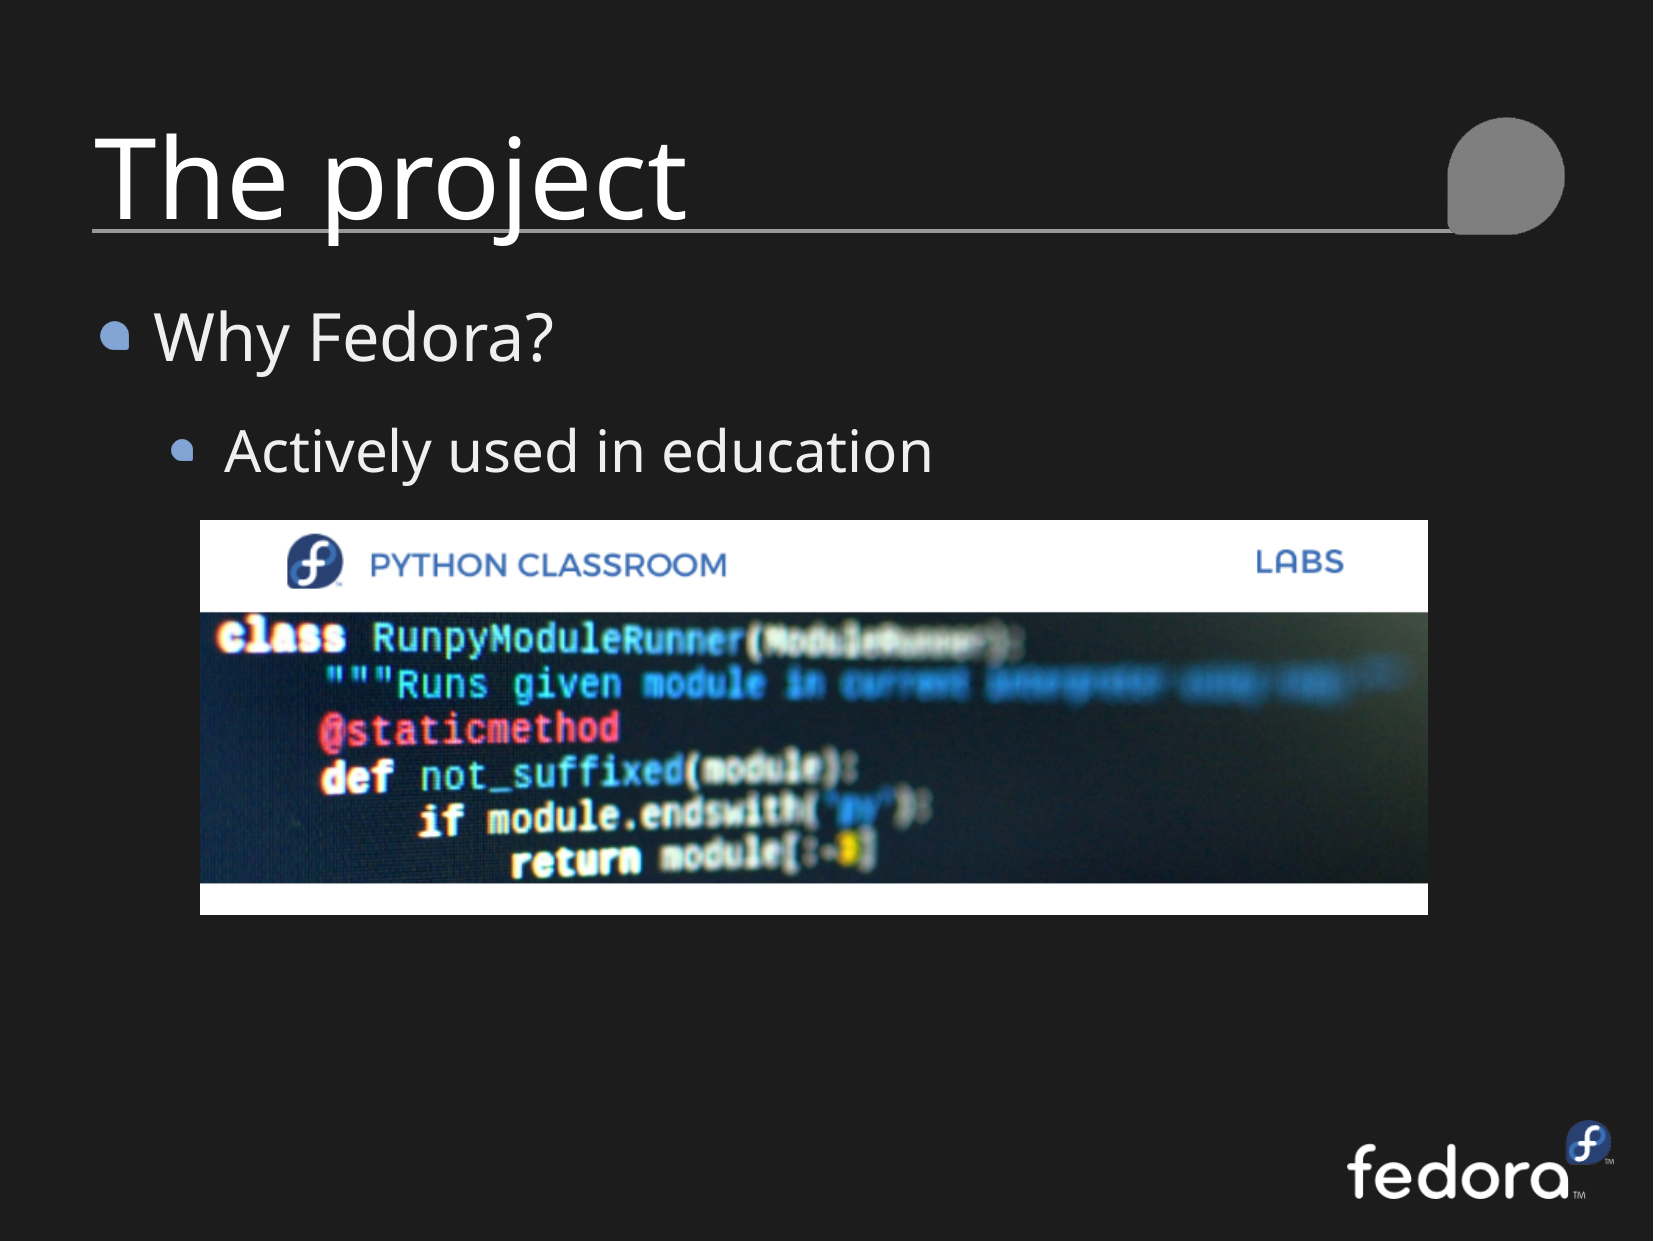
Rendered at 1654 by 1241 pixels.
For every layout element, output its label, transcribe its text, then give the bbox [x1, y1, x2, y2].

picture [1447, 117, 1565, 235]
picture [1347, 1120, 1614, 1199]
list Why Fedora? Actively used in education [82, 290, 1571, 1095]
title The project [94, 100, 1425, 251]
picture [200, 520, 1428, 915]
